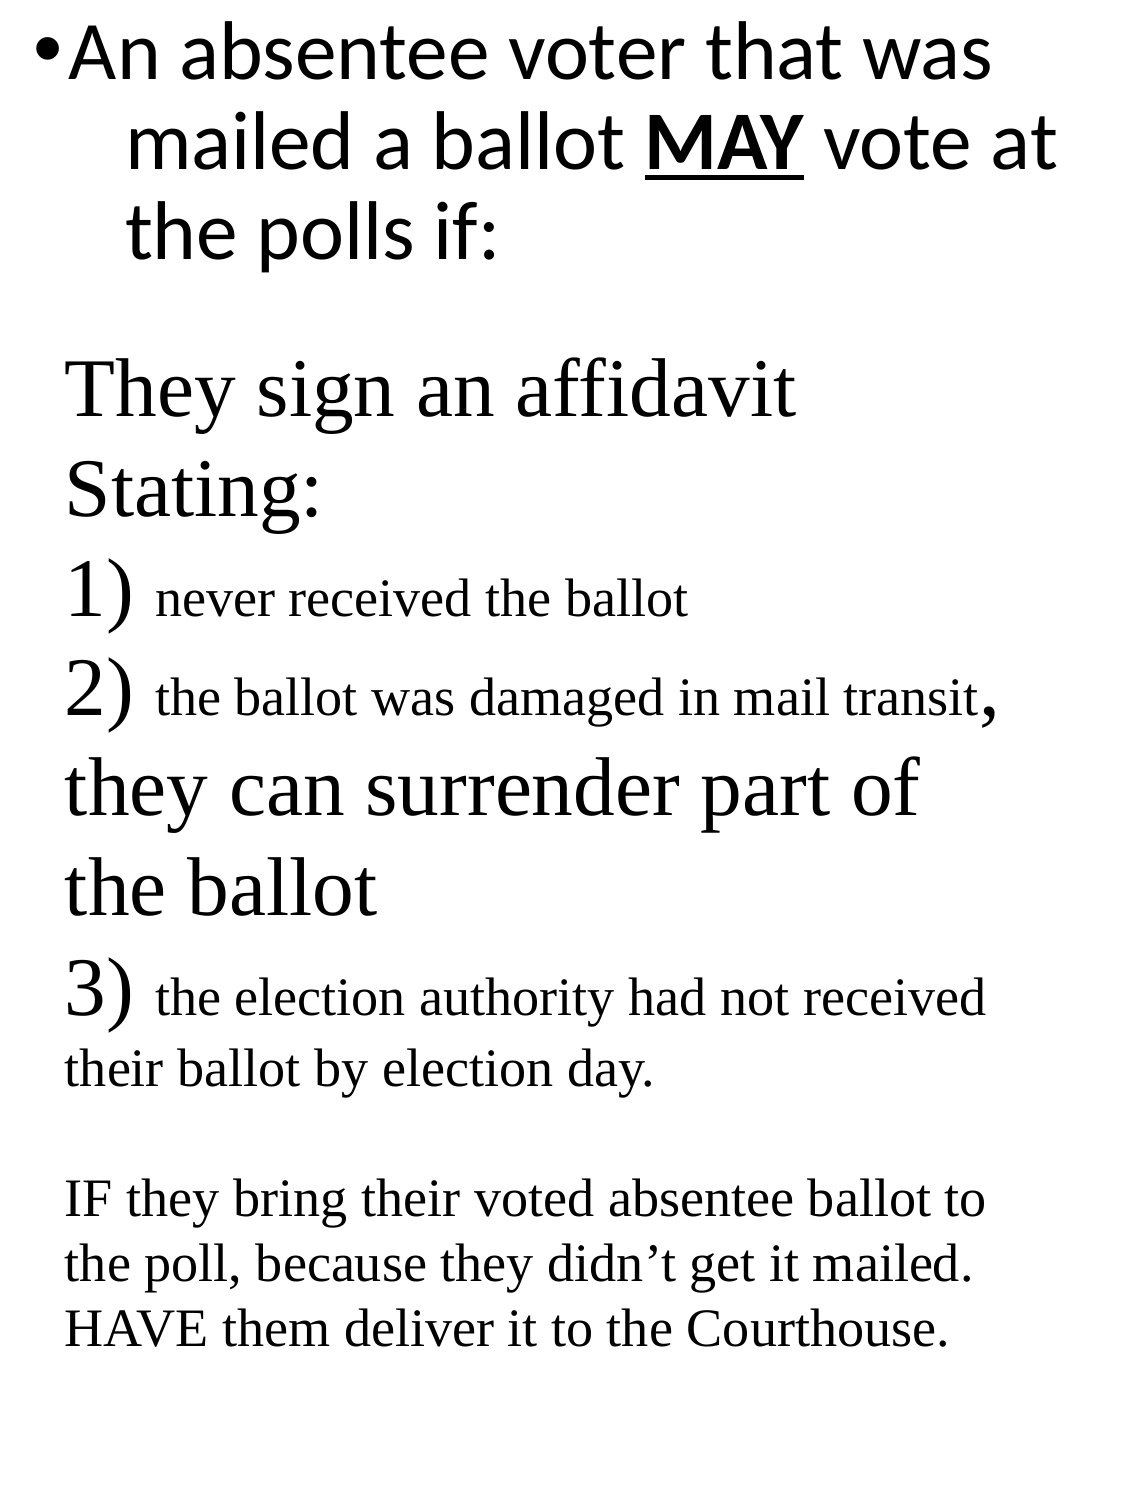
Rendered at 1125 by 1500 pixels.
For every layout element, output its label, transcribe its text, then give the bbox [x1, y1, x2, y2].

text_box An absentee voter that was mailed a ballot MAY vote at the polls if: [18, 0, 1097, 313]
text_box They sign an affidavit Stating: 1) never received the ballot 2) the ballot was damaged in mail transit, they can surrender part of the ballot 3) the election authority had not received their ballot by election day. IF they bring their voted absentee ballot to the poll, because they didn’t get it mailed. HAVE them deliver it to the Courthouse. [49, 324, 1038, 1366]
